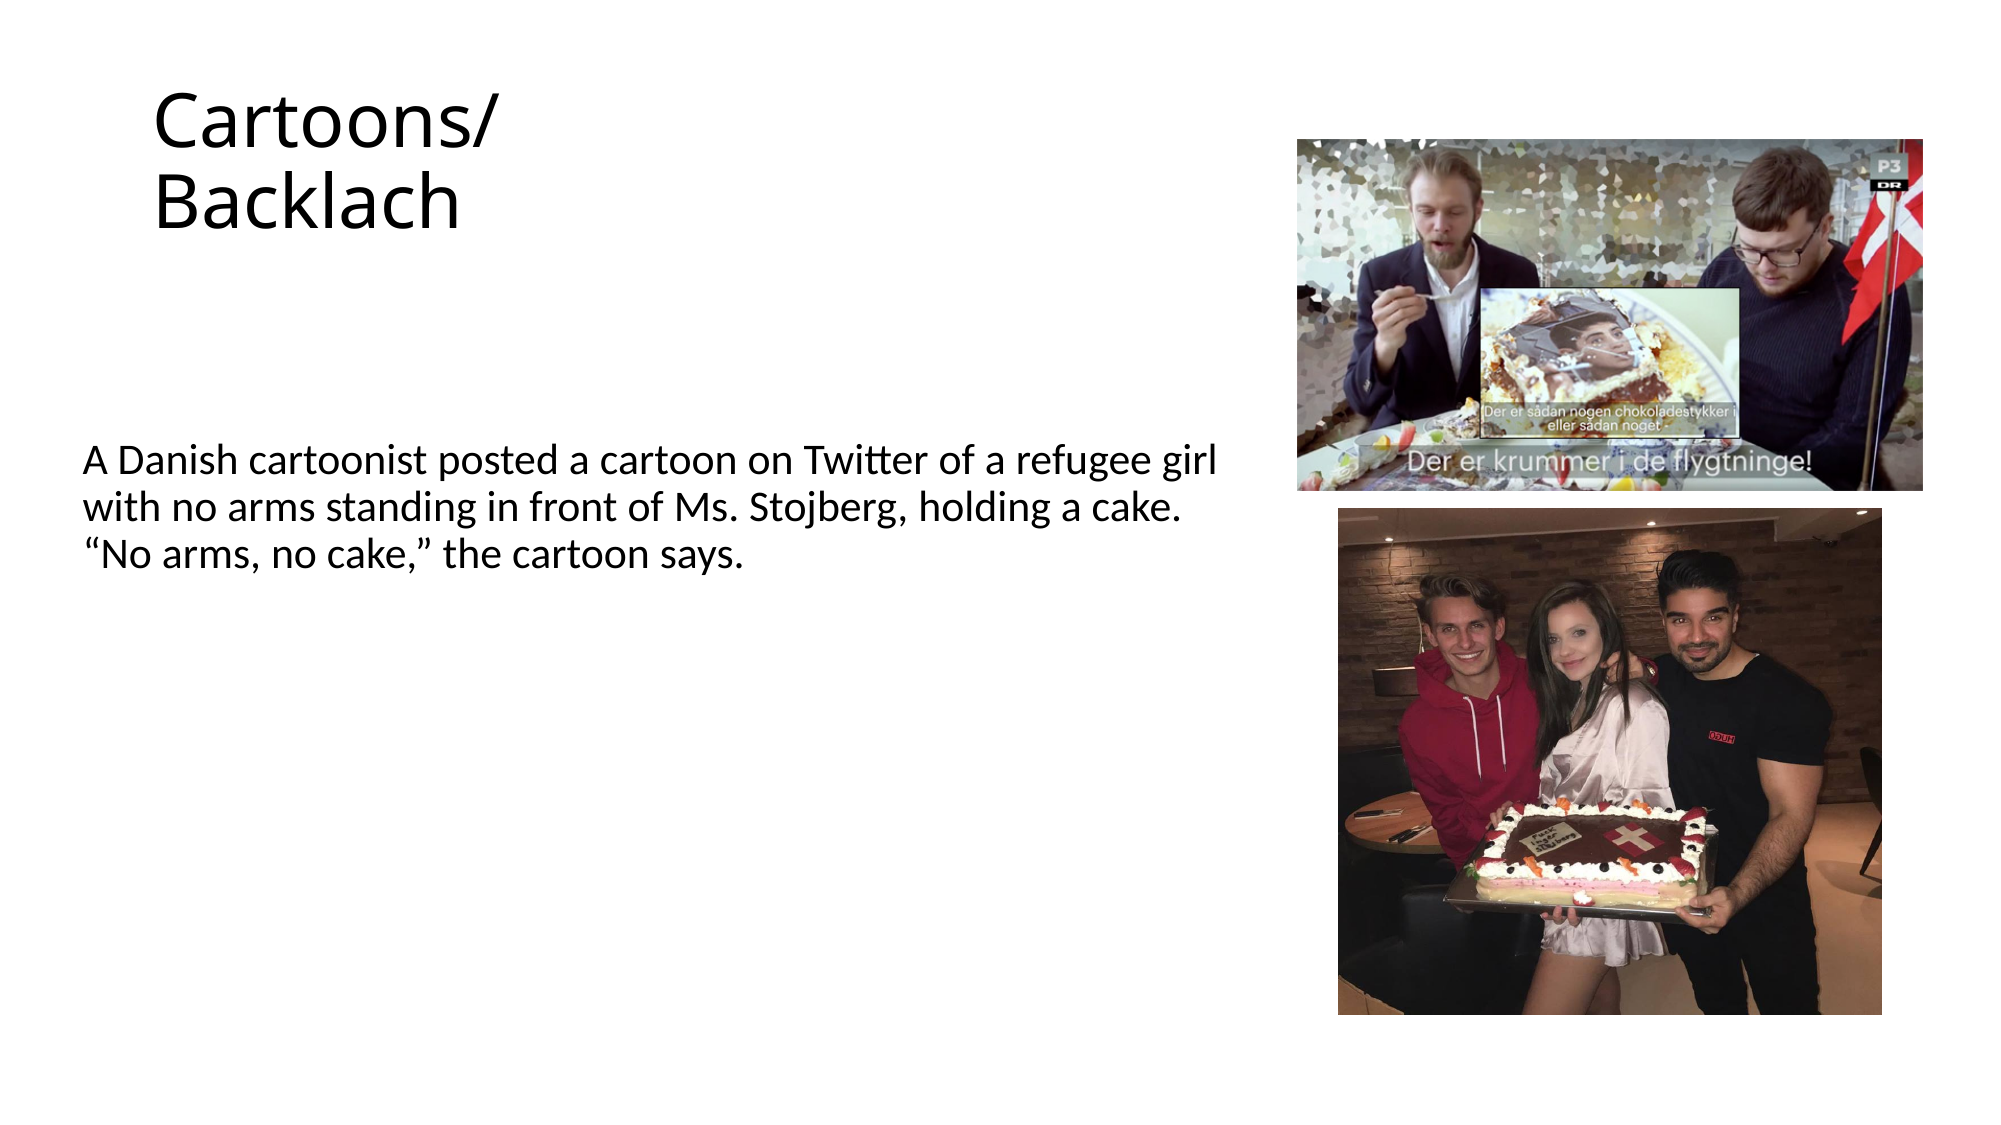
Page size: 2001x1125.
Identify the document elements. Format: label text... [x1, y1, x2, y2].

list A Danish cartoonist posted a cartoon on Twitter of a refugee girl with no arms standing in front of Ms. Stojberg, holding a cake. “No arms, no cake,” the cartoon says. [67, 429, 1236, 587]
picture [1297, 139, 1923, 491]
title Cartoons/Backlach [137, 75, 783, 338]
picture [1338, 508, 1882, 1015]
